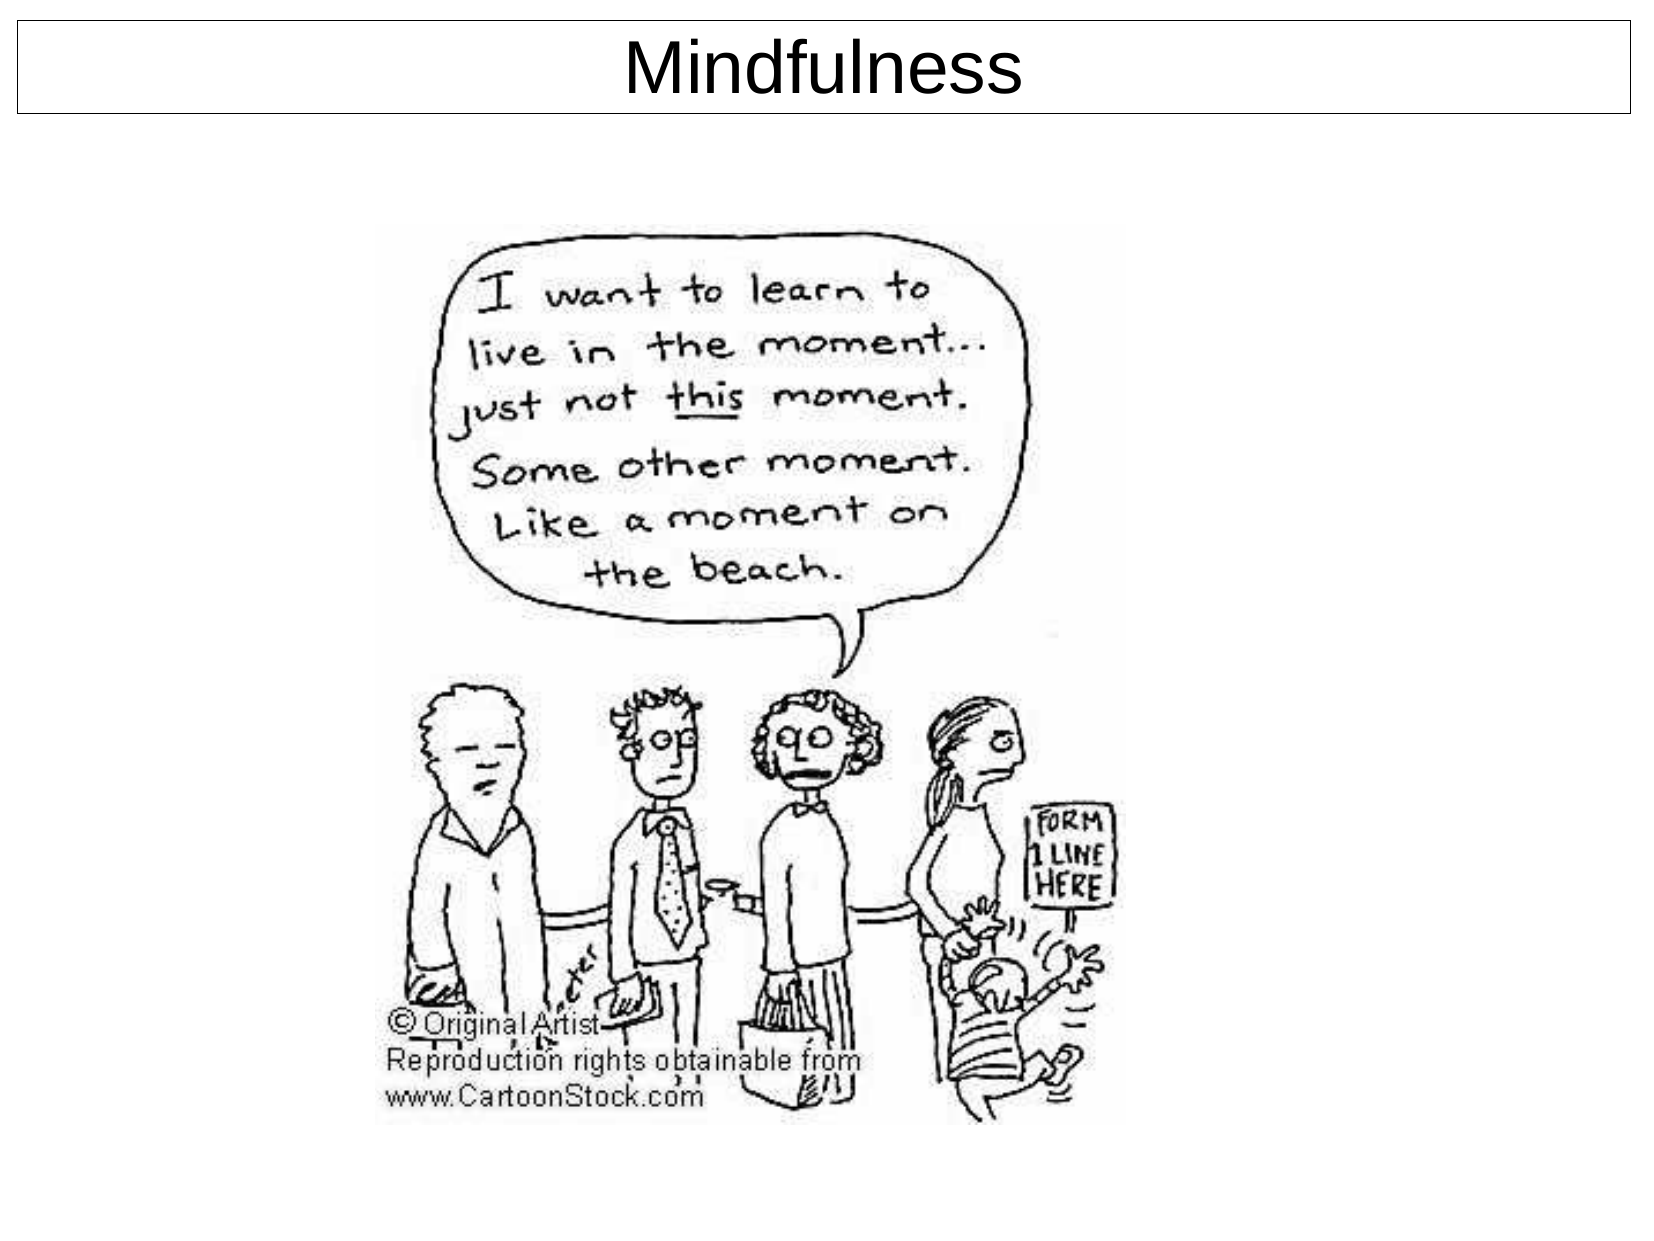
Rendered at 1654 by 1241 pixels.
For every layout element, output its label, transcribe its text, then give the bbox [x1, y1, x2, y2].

title Mindfulness [17, 20, 1631, 114]
picture [375, 224, 1126, 1126]
